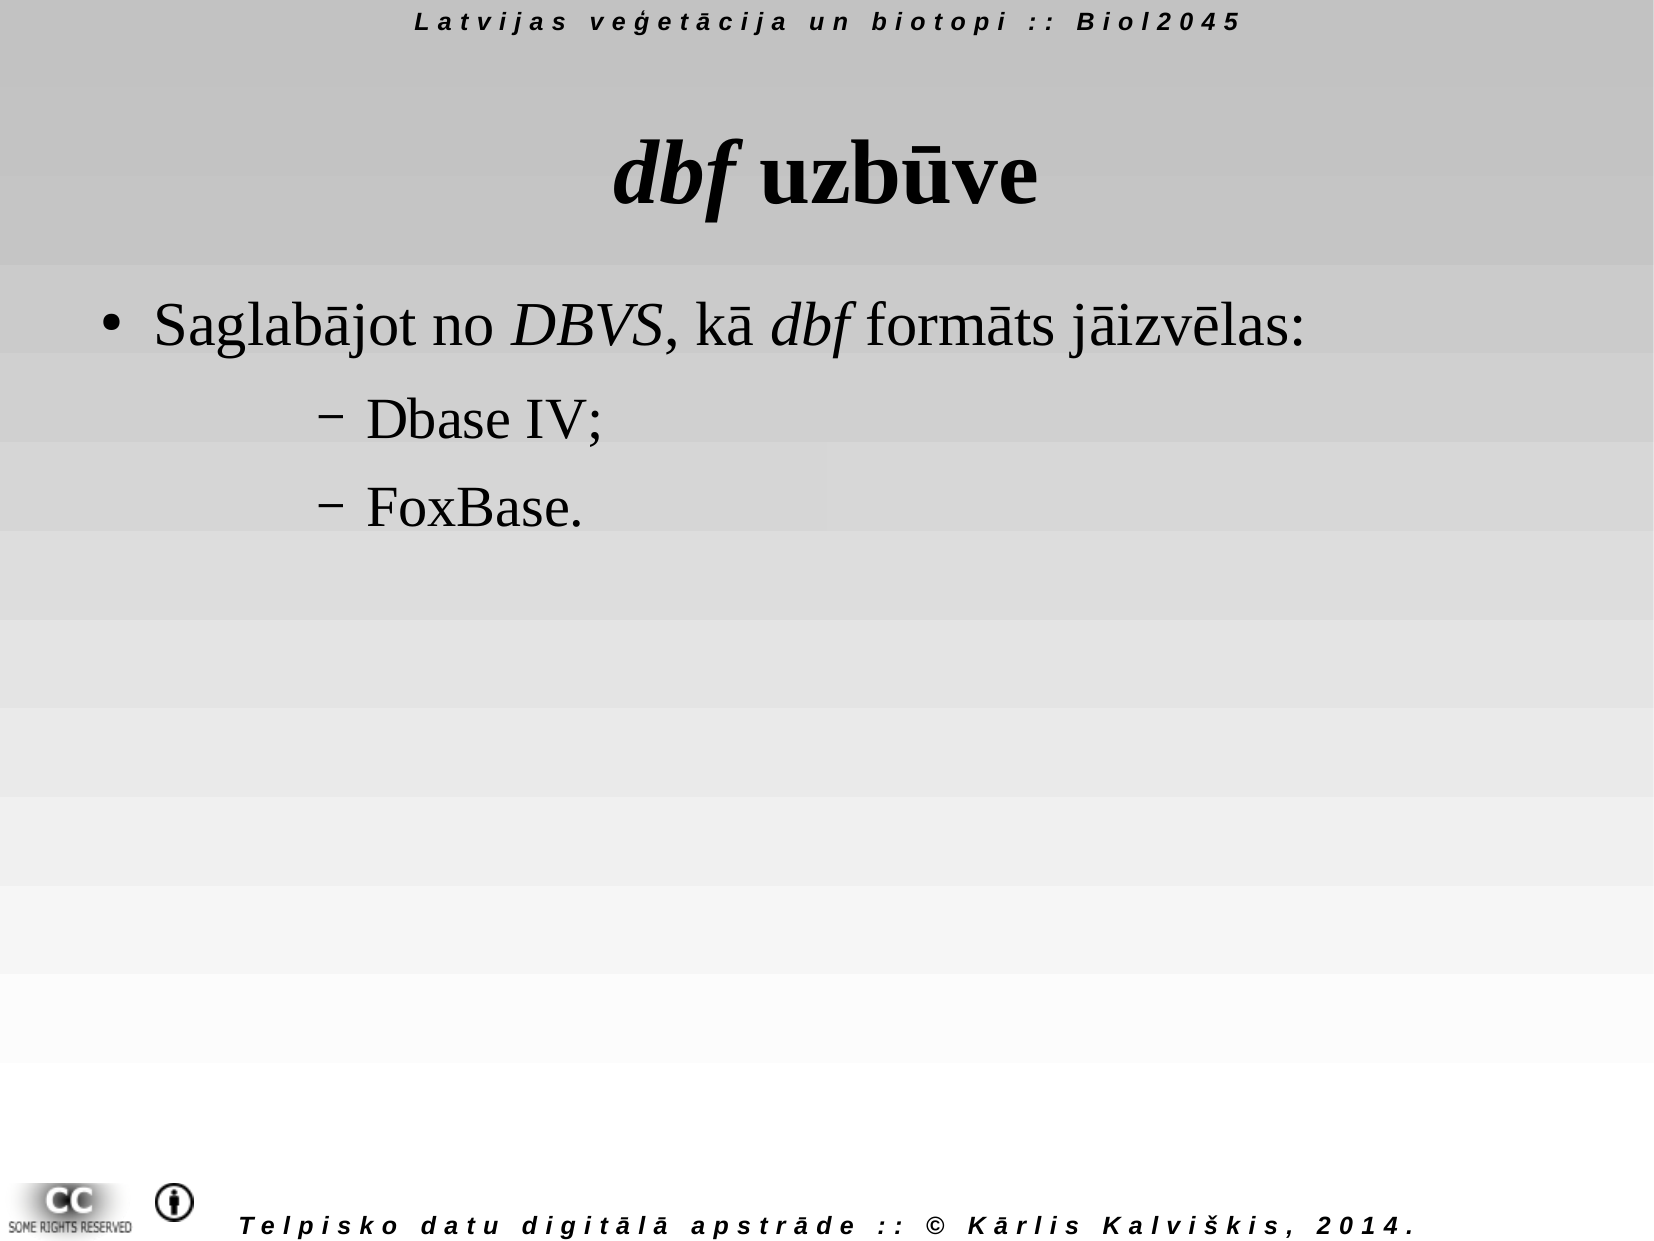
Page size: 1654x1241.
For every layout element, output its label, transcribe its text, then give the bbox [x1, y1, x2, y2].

title dbf uzbūve [29, 56, 1625, 289]
list Saglabājot no DBVS, kā dbf formāts jāizvēlas: Dbase IV; FoxBase. [82, 289, 1571, 1098]
picture [0, 0, 1654, 1241]
